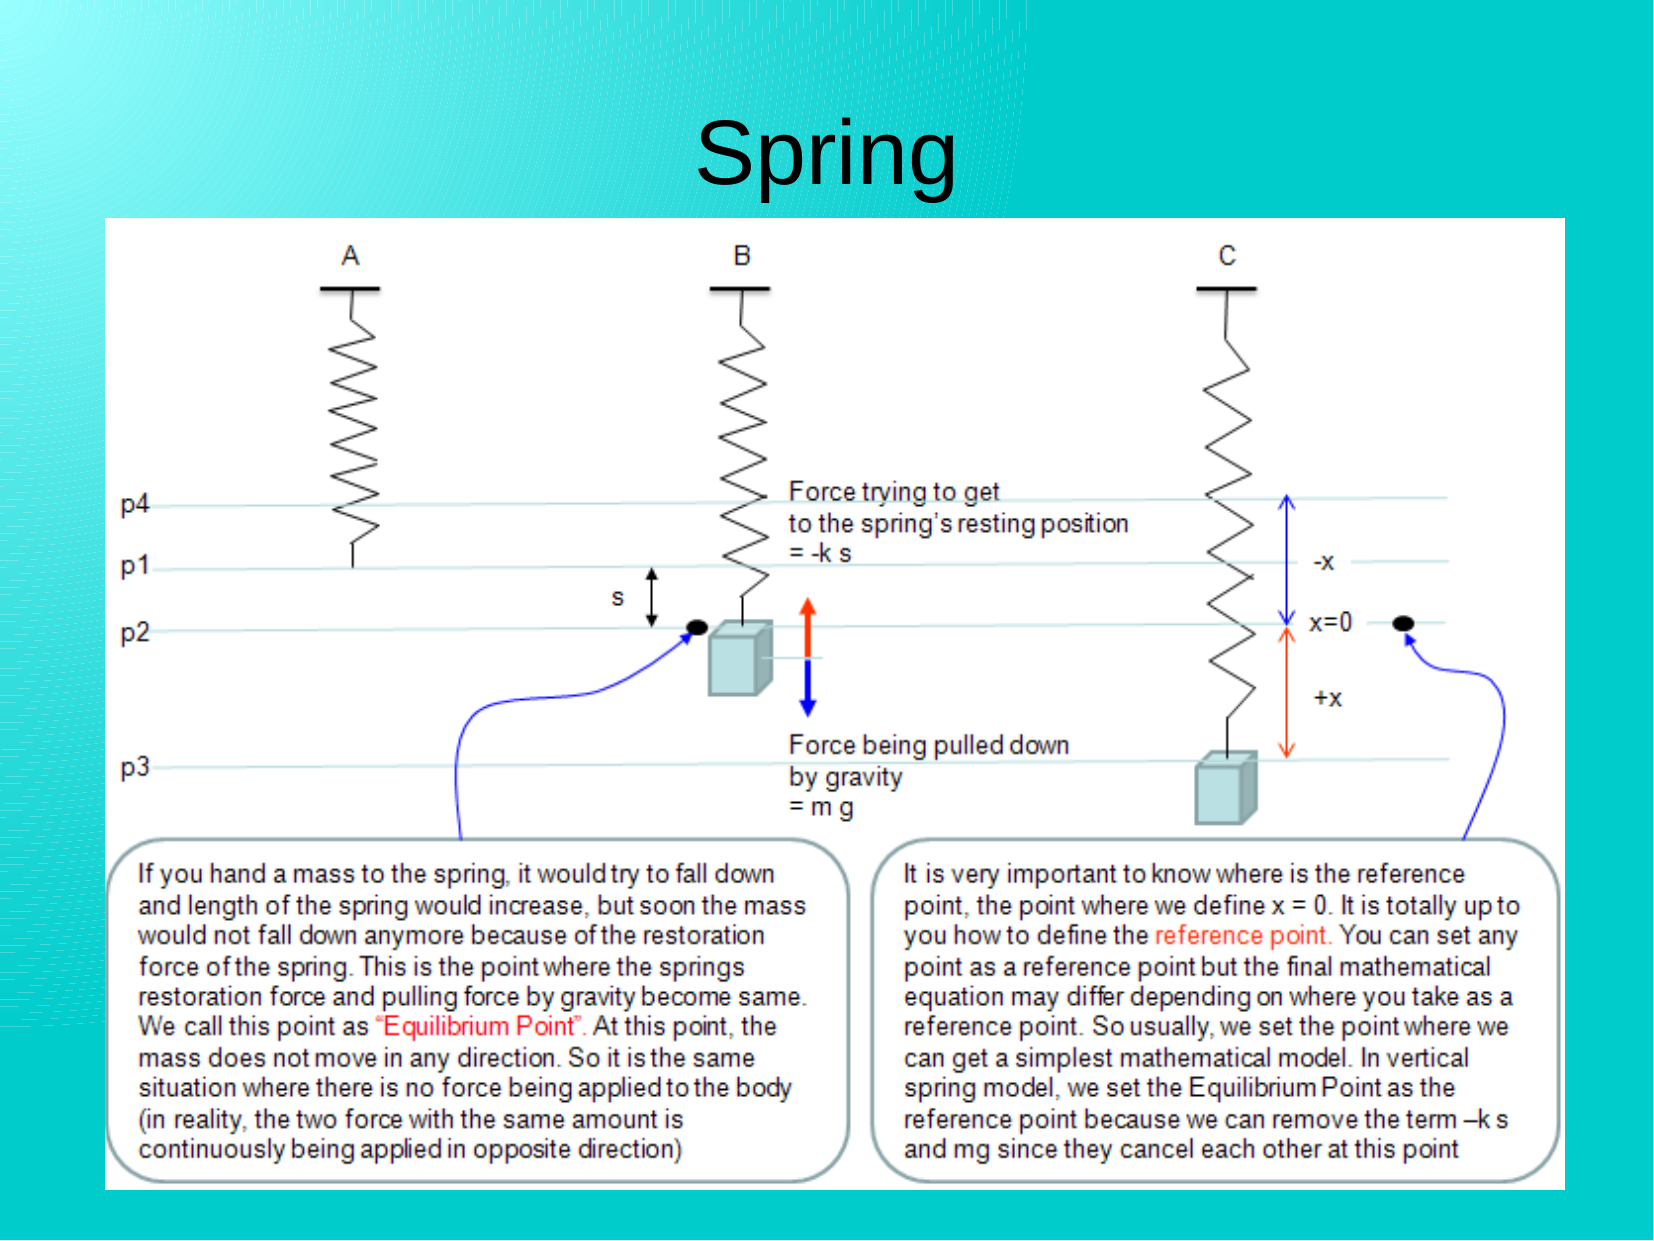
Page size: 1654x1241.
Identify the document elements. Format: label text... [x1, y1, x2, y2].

picture [105, 218, 1565, 1190]
title Spring [82, 49, 1571, 257]
